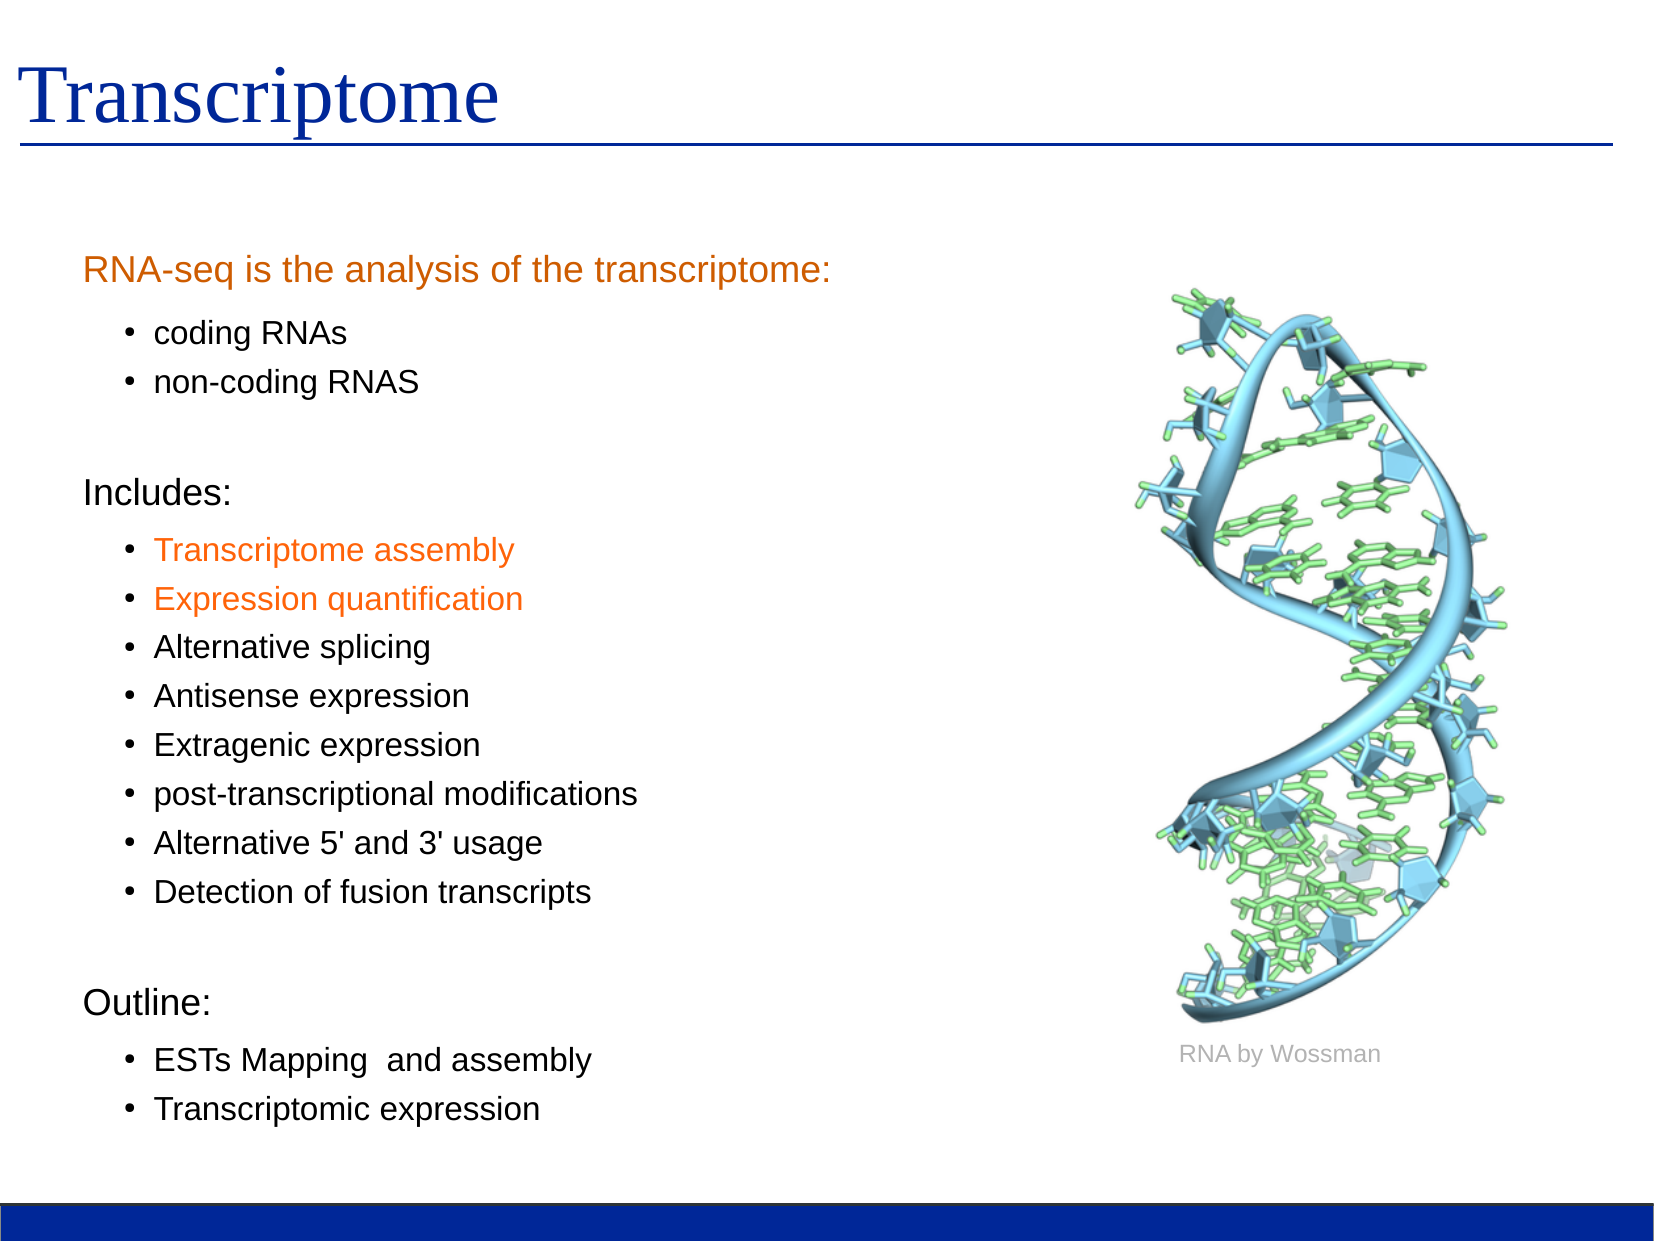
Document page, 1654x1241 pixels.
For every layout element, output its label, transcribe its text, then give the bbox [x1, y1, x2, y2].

picture [1111, 267, 1538, 1054]
text_box RNA by Wossman [1164, 1032, 1540, 1076]
list RNA-seq is the analysis of the transcriptome: coding RNAs non-coding RNAS Includes: Transcriptome assembly Expression quantification Alternative splicing Antisense expression Extragenic expression post-transcriptional modifications Alternative 5' and 3' usage Detection of fusion transcripts Outline: ESTs Mapping and assembly Transcriptomic expression [82, 248, 1571, 1133]
title Transcriptome [17, 0, 1589, 198]
